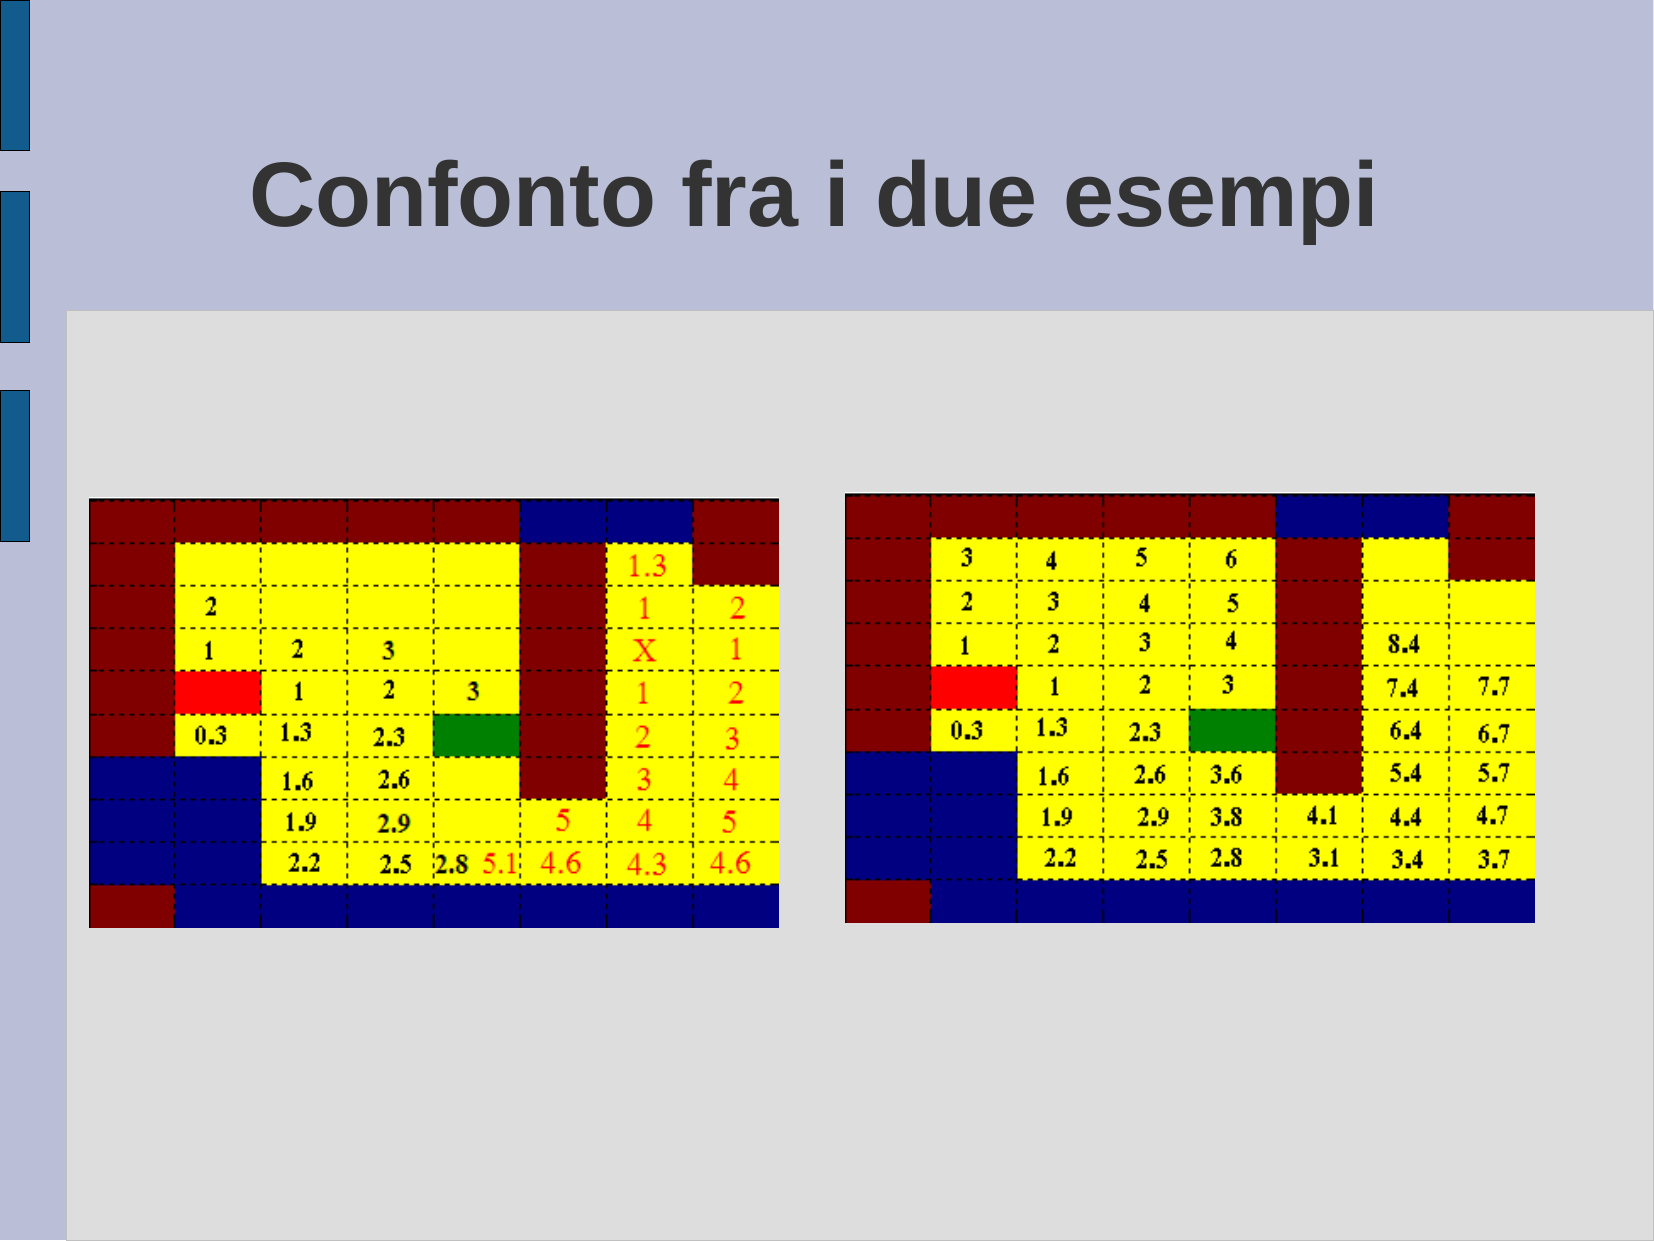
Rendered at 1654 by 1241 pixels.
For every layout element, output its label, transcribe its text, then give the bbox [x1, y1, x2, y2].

picture [845, 492, 1535, 923]
title Confonto fra i due esempi [121, 98, 1534, 291]
picture [89, 497, 779, 928]
